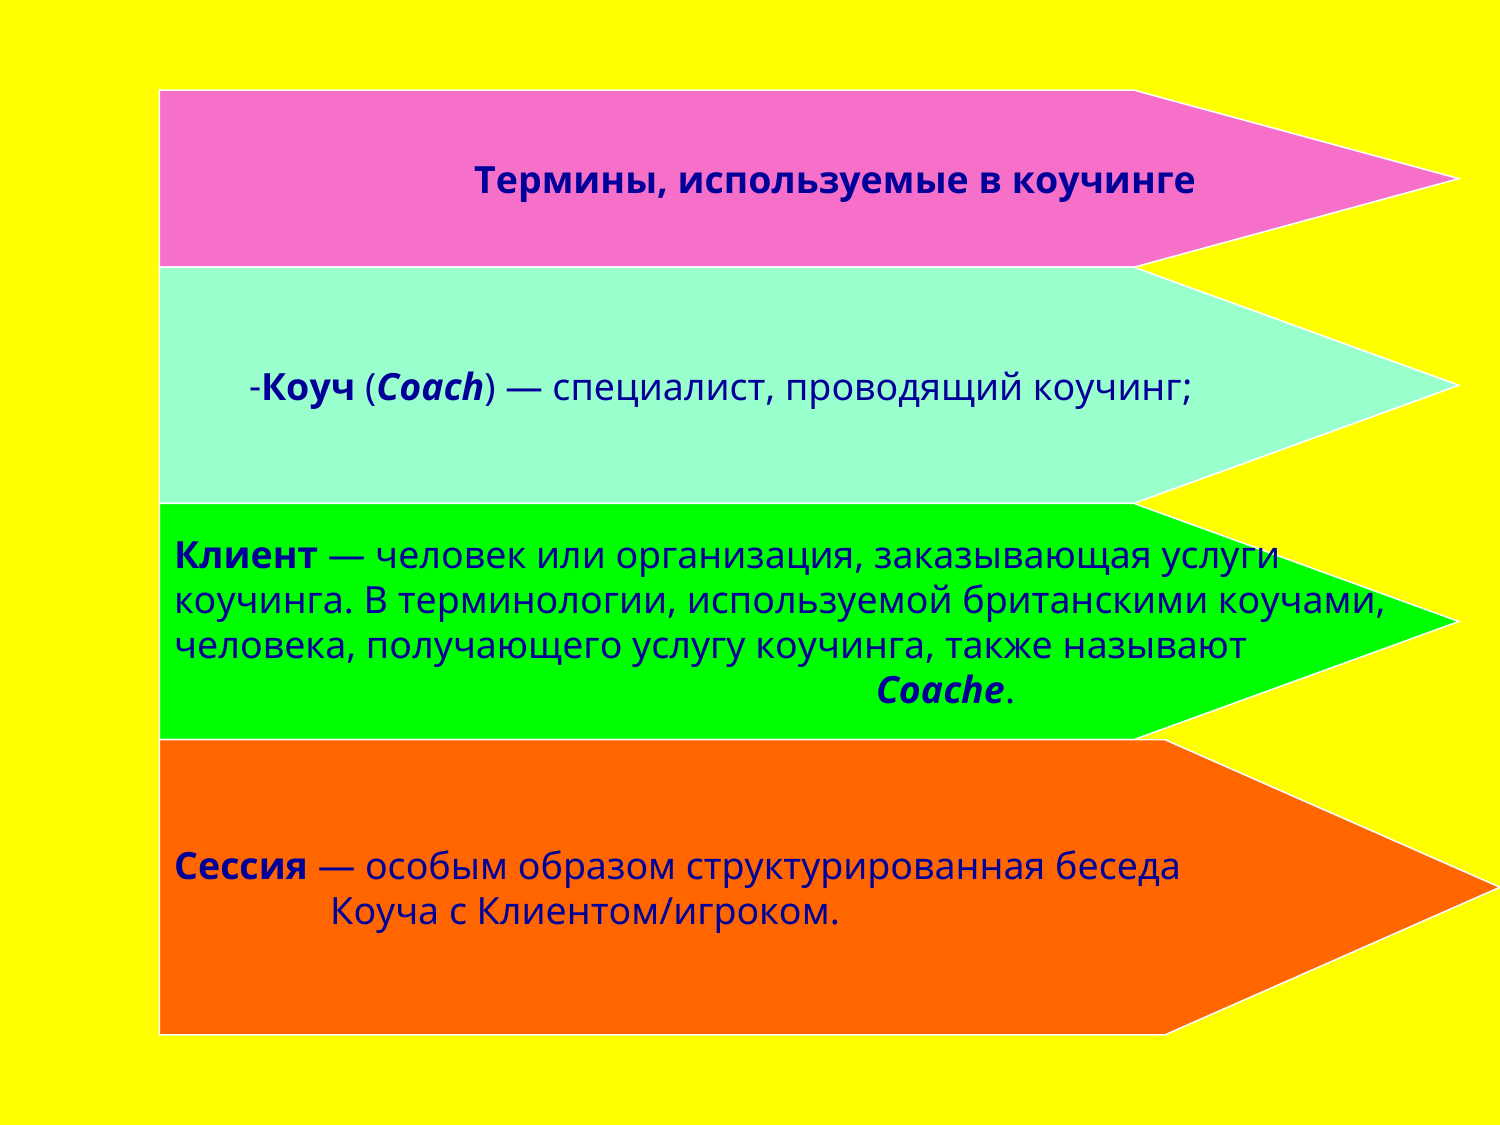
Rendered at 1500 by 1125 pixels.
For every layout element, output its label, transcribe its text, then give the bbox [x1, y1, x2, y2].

text_box Коуч (Coach) — специалист, проводящий коучинг; [159, 267, 1459, 503]
text_box Термины, используемые в коучинге [159, 90, 1459, 267]
text_box Сессия — особым образом структурированная беседа Коуча с Клиентом/игроком. [159, 739, 1500, 1035]
text_box Клиент — человек или организация, заказывающая услуги коучинга. В терминологии, используемой британскими коучами, человека, получающего услугу коучинга, также называют Coache. [159, 503, 1459, 739]
